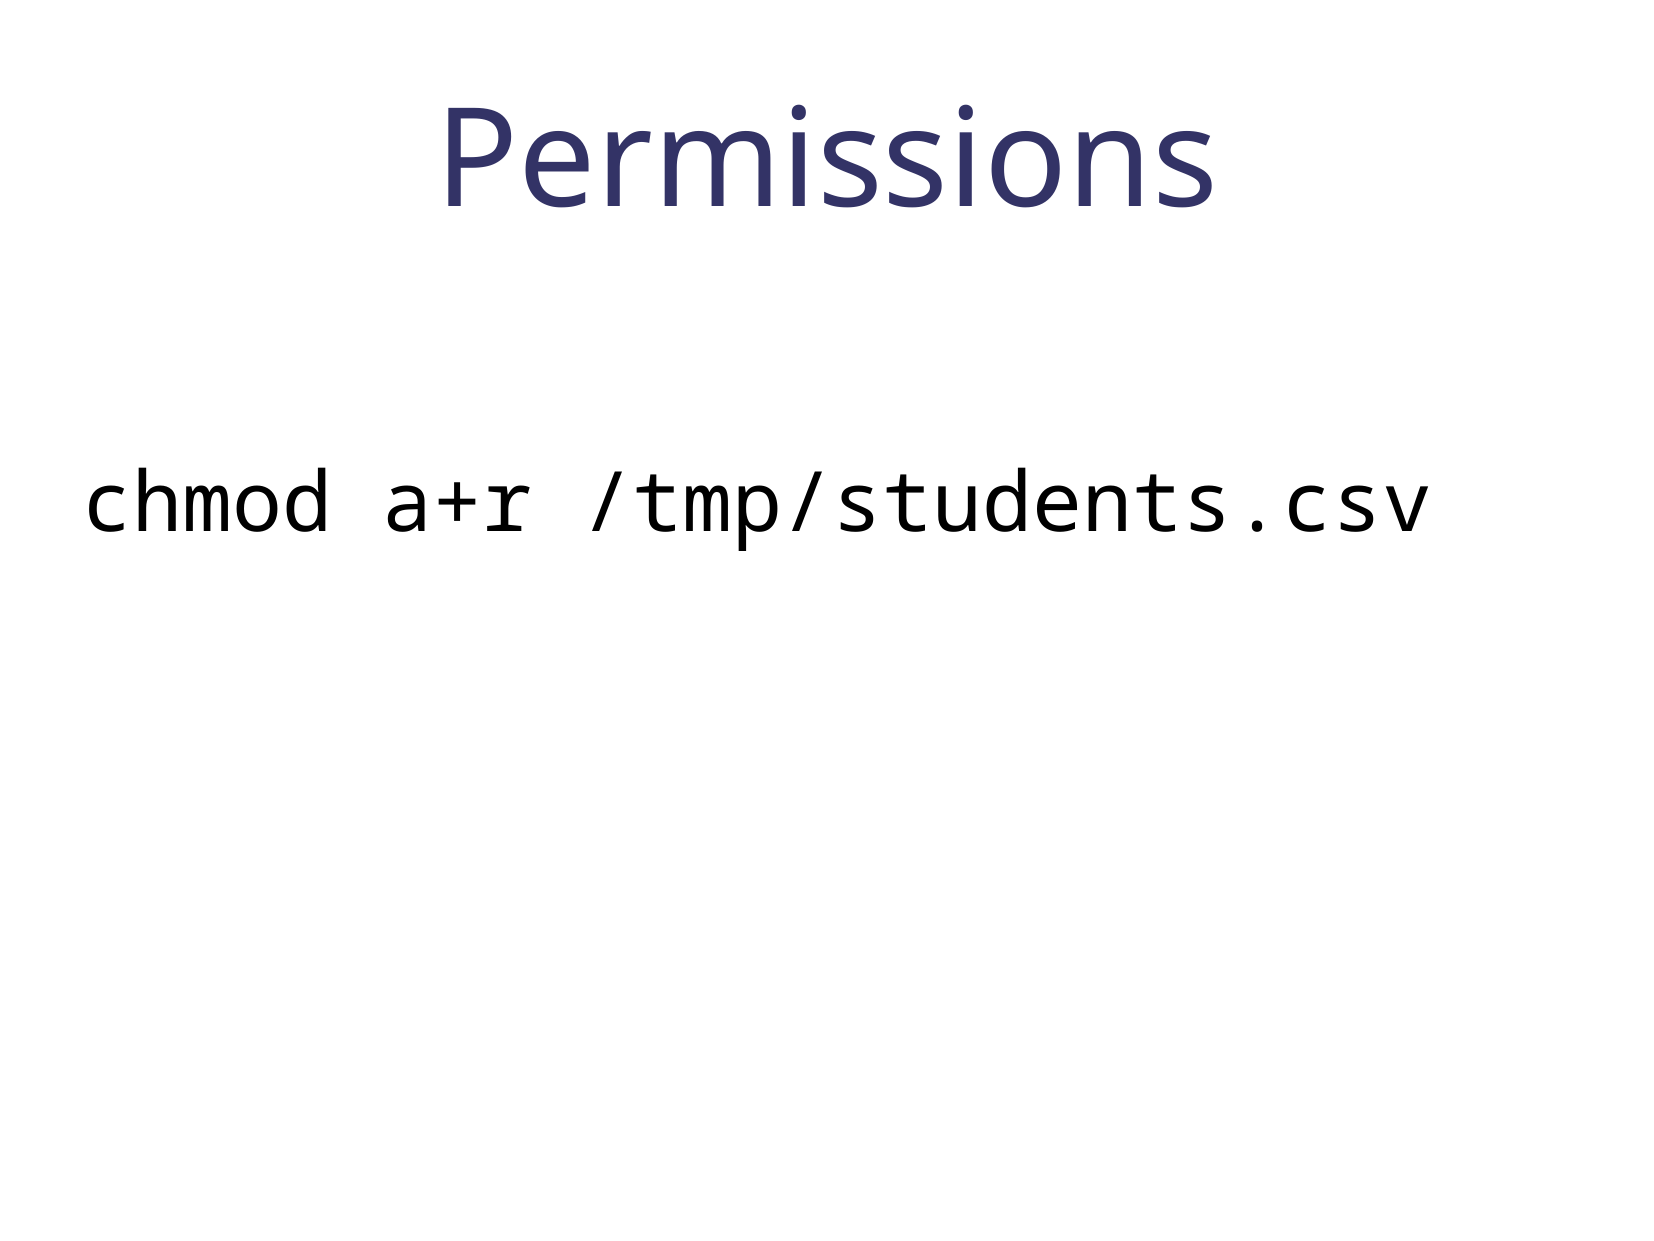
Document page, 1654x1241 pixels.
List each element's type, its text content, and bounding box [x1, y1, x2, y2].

subtitle chmod a+r /tmp/students.csv [82, 442, 1571, 1094]
title Permissions [82, 56, 1571, 250]
